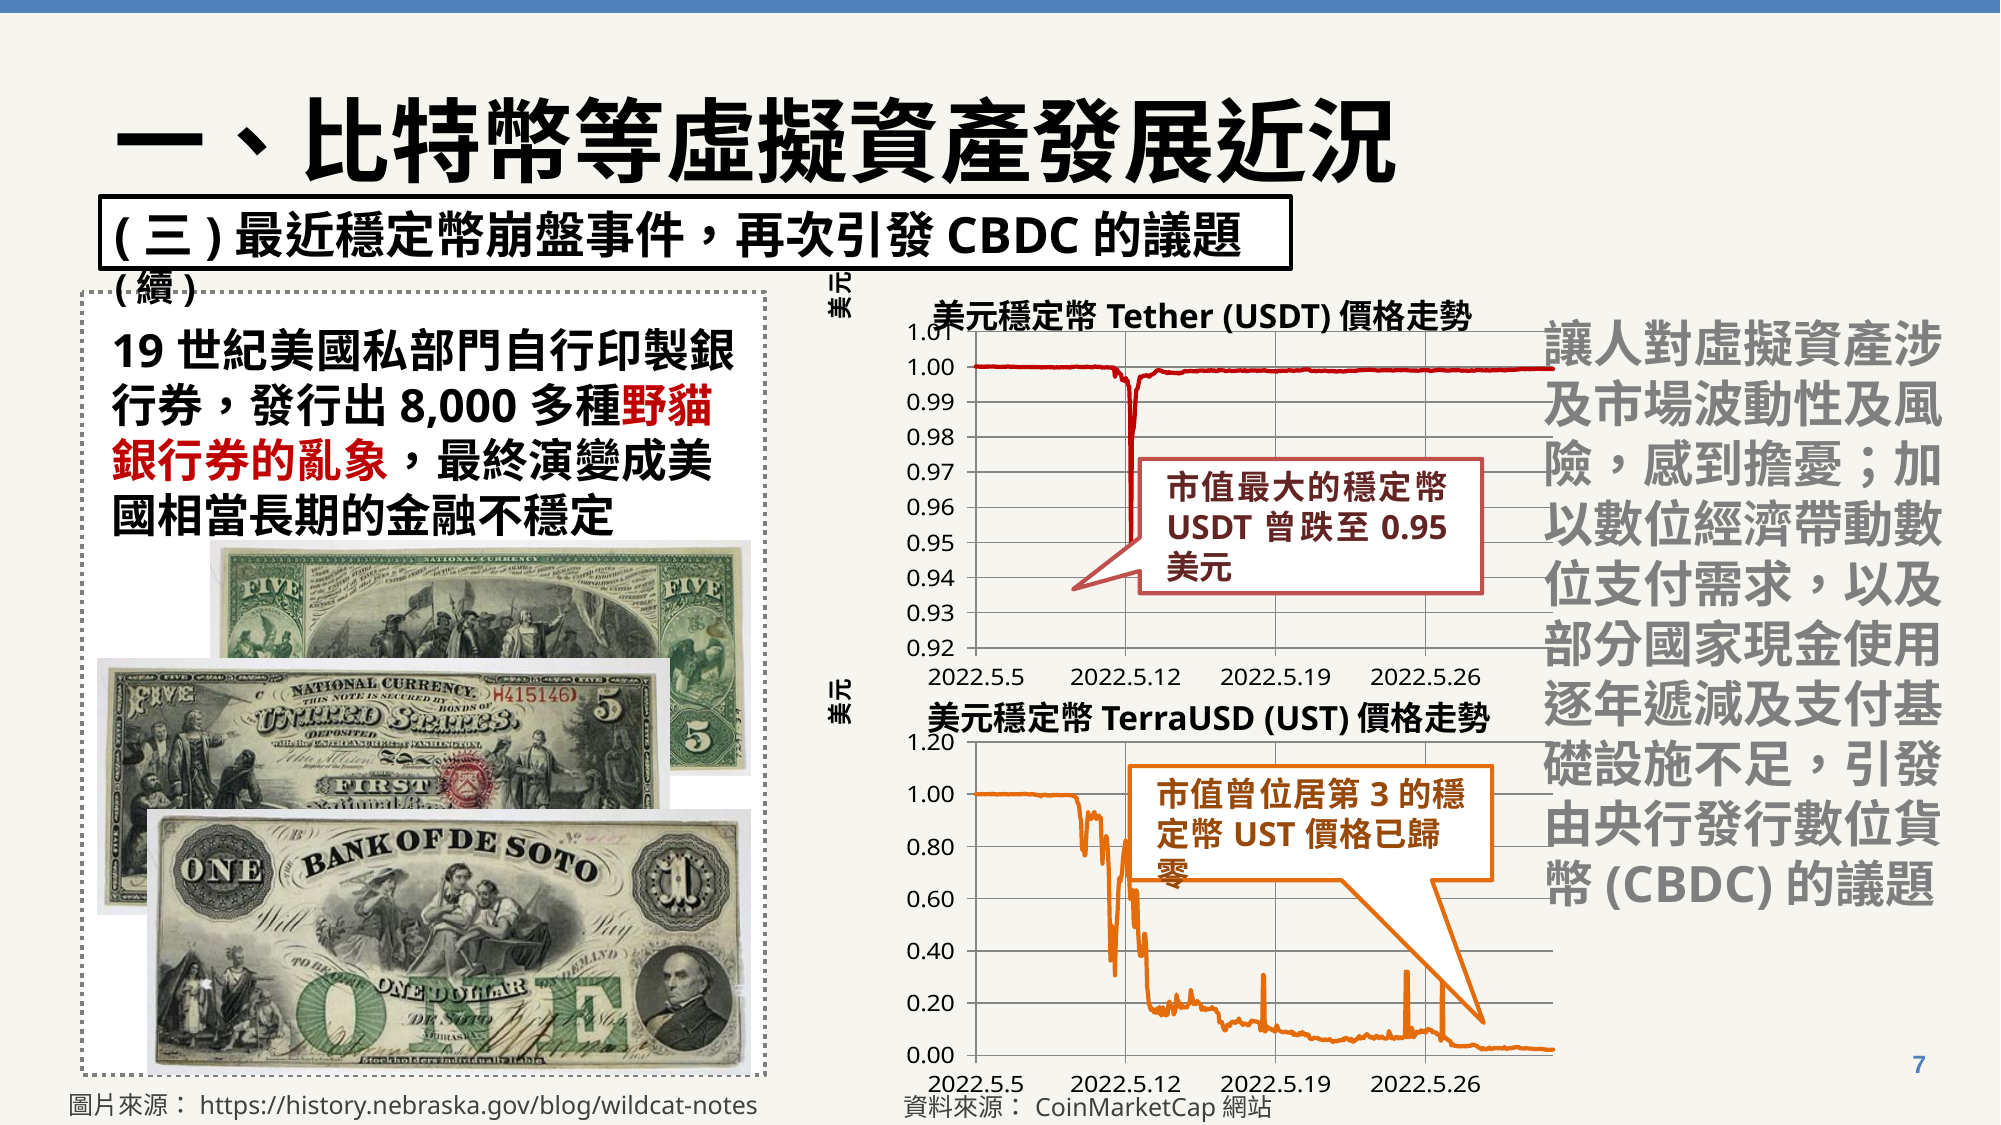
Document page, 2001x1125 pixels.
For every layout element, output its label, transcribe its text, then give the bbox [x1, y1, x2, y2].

text_box 6 [1869, 1033, 1969, 1093]
title 一、比特幣等虛擬資產發展近況 [99, 45, 1900, 233]
chart [815, 269, 1569, 1108]
text_box 市值曾位居第3的穩定幣UST價格已歸零 [1129, 766, 1493, 1023]
text_box 19世紀美國私部門自行印製銀行券，發行出8,000多種野貓銀行券的亂象，最終演變成美國相當長期的金融不穩定 [82, 291, 766, 1076]
text_box (三)最近穩定幣崩盤事件，再次引發CBDC的議題(續) [100, 196, 1291, 269]
picture [97, 540, 751, 1075]
text_box 美元穩定幣Tether (USDT)價格走勢 [917, 288, 1488, 343]
text_box 圖片來源：https://history.nebraska.gov/blog/wildcat-notes [54, 1082, 774, 1125]
text_box 美元穩定幣TerraUSD (UST)價格走勢 [912, 690, 1506, 745]
text_box 市值最大的穩定幣USDT曾跌至0.95美元 [1073, 459, 1483, 594]
text_box 資料來源：CoinMarketCap網站 [888, 1108, 1282, 1125]
text_box 讓人對虛擬資產涉及市場波動性及風險，感到擔憂；加以數位經濟帶動數位支付需求，以及部分國家現金使用逐年遞減及支付基礎設施不足，引發由央行發行數位貨幣(CBDC)的議題 [1528, 304, 1972, 926]
